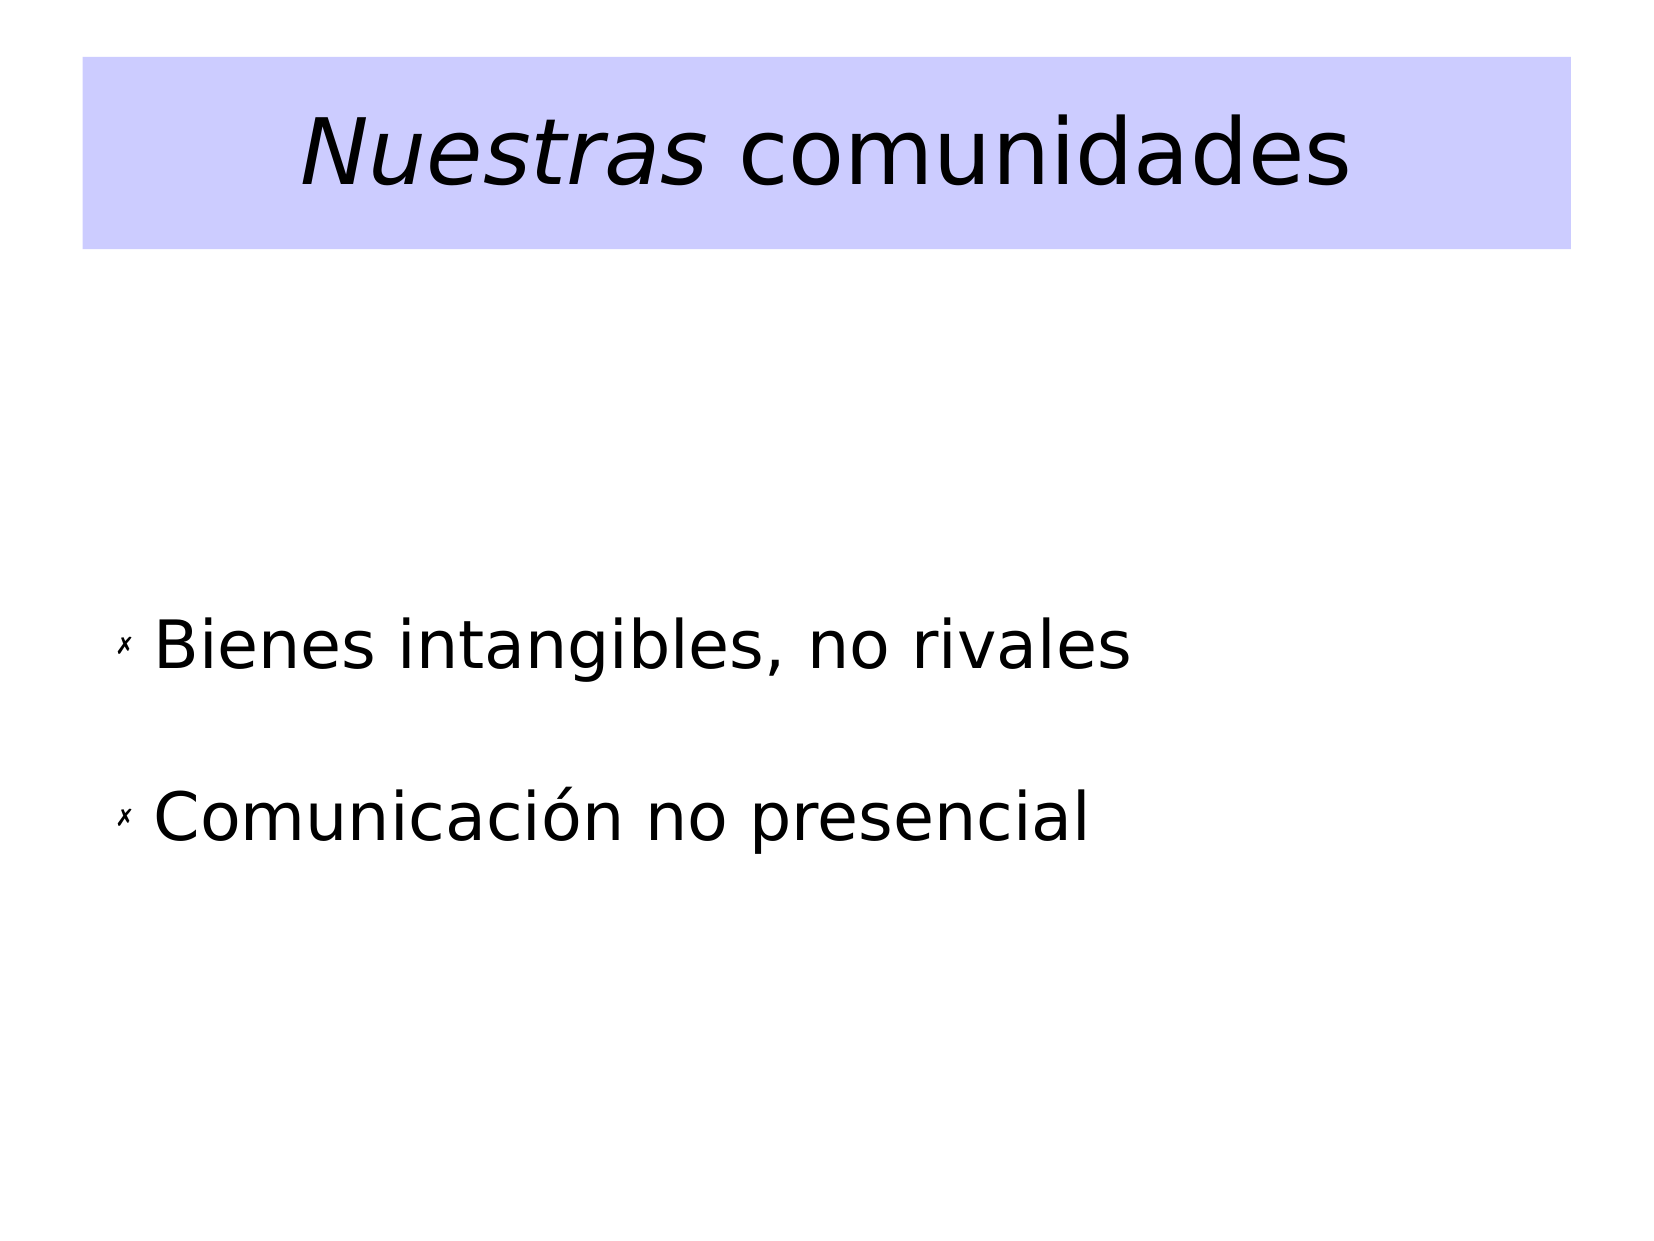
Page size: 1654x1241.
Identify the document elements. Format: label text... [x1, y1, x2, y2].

subtitle Bienes intangibles, no rivales Comunicación no presencial [82, 354, 1571, 1109]
title Nuestras comunidades [82, 56, 1571, 250]
